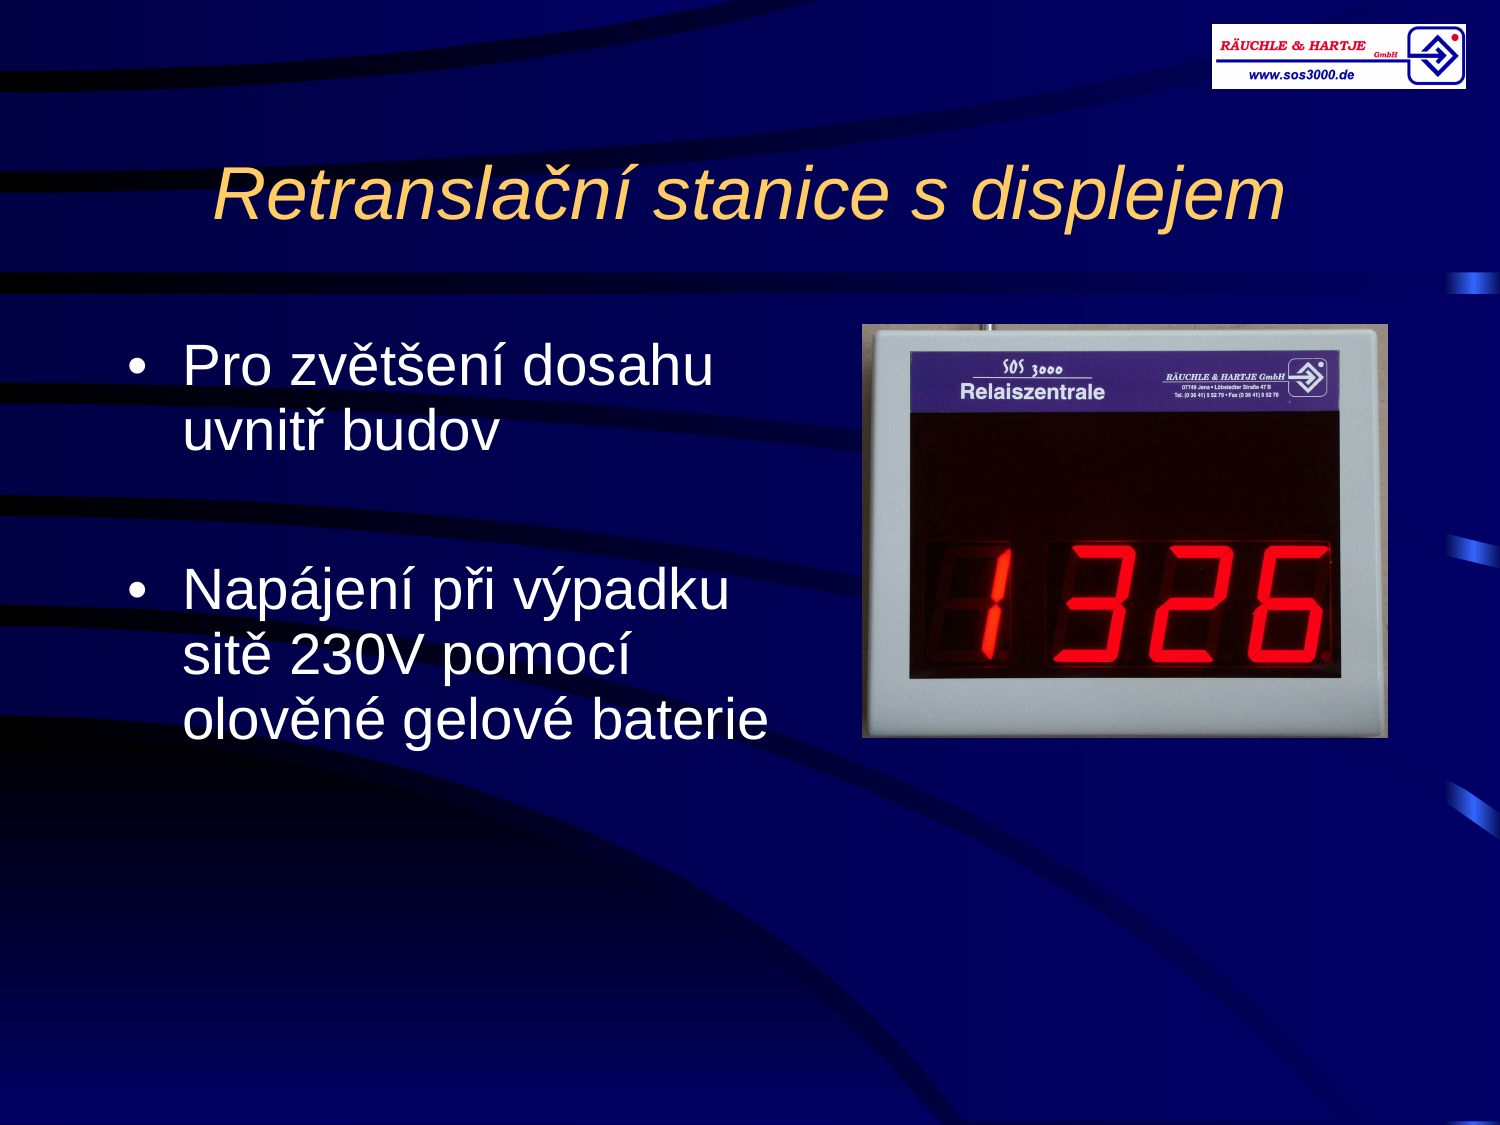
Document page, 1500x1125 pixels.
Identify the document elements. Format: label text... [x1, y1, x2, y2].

title Retranslační stanice s displejem [112, 99, 1388, 288]
picture [1212, 24, 1466, 89]
list Pro zvětšení dosahu uvnitř budov Napájení při výpadku sitě 230V pomocí olověné gelové baterie [112, 324, 825, 1076]
picture [862, 324, 1388, 739]
